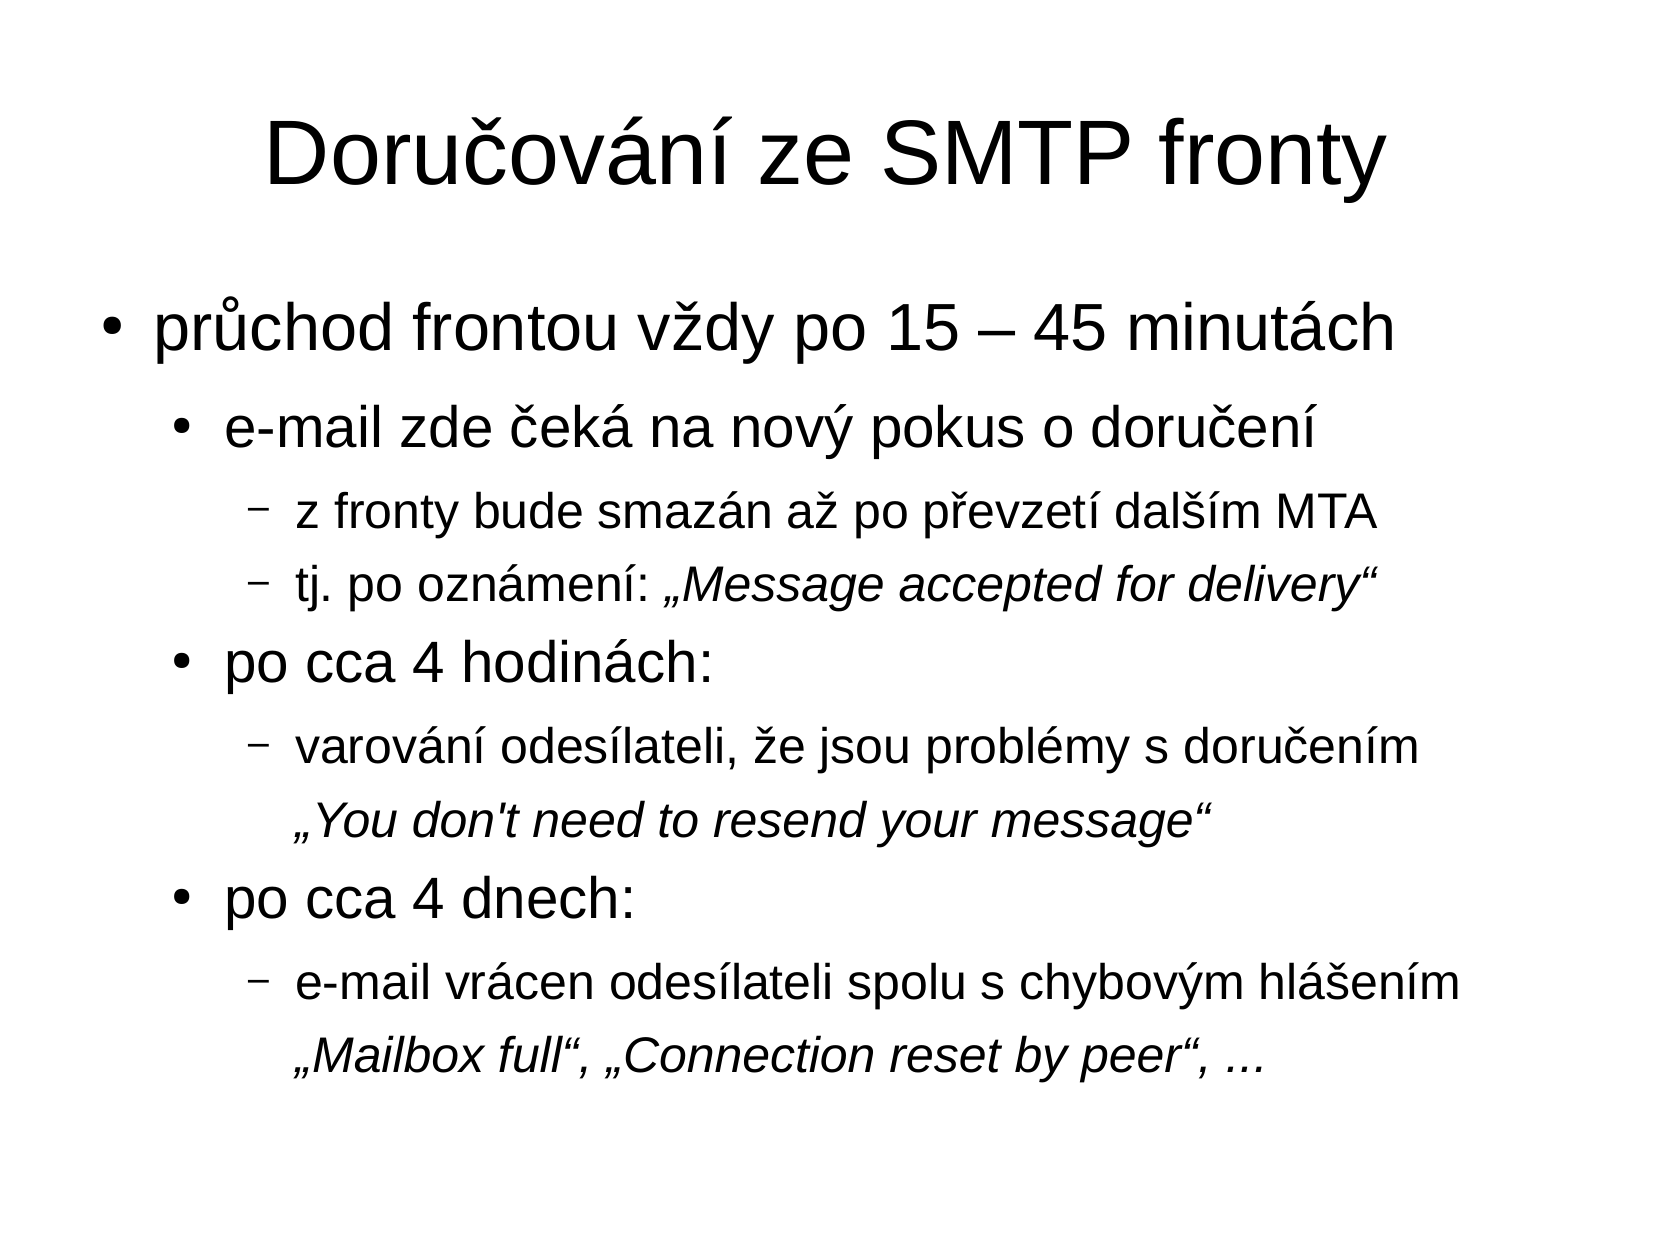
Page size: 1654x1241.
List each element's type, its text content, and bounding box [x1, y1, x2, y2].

list průchod frontou vždy po 15 – 45 minutách e-mail zde čeká na nový pokus o doručení z fronty bude smazán až po převzetí dalším MTA tj. po oznámení: „Message accepted for delivery“ po cca 4 hodinách: varování odesílateli, že jsou problémy s doručením „You don't need to resend your message“ po cca 4 dnech: e-mail vrácen odesílateli spolu s chybovým hlášením „Mailbox full“, „Connection reset by peer“, ... [82, 290, 1571, 1158]
title Doručování ze SMTP fronty [82, 49, 1571, 257]
